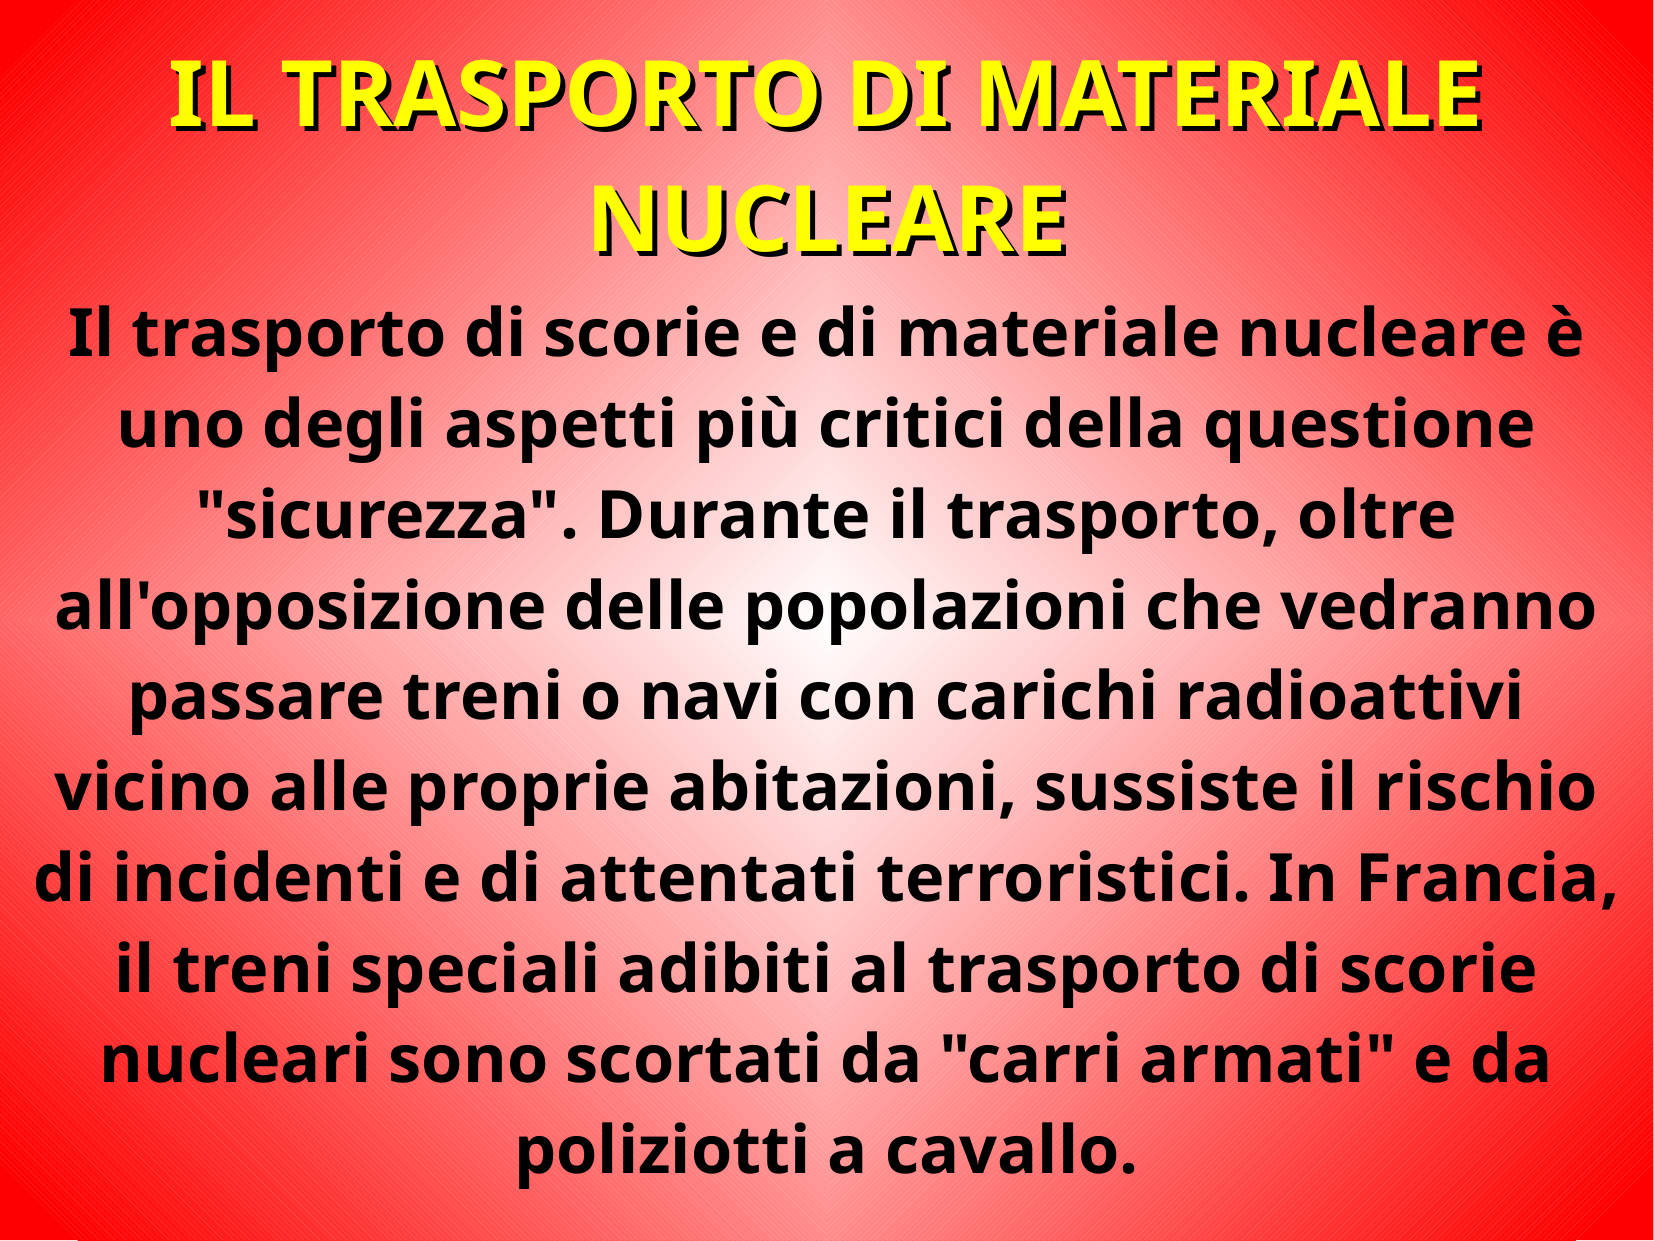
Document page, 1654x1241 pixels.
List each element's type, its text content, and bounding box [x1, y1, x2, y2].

subtitle Il trasporto di scorie e di materiale nucleare è uno degli aspetti più critici della questione "sicurezza". Durante il trasporto, oltre all'opposizione delle popolazioni che vedranno passare treni o navi con carichi radioattivi vicino alle proprie abitazioni, sussiste il rischio di incidenti e di attentati terroristici. In Francia, il treni speciali adibiti al trasporto di scorie nucleari sono scortati da "carri armati" e da poliziotti a cavallo. [29, 274, 1625, 1205]
title IL TRASPORTO DI MATERIALE NUCLEARE [82, 25, 1571, 274]
